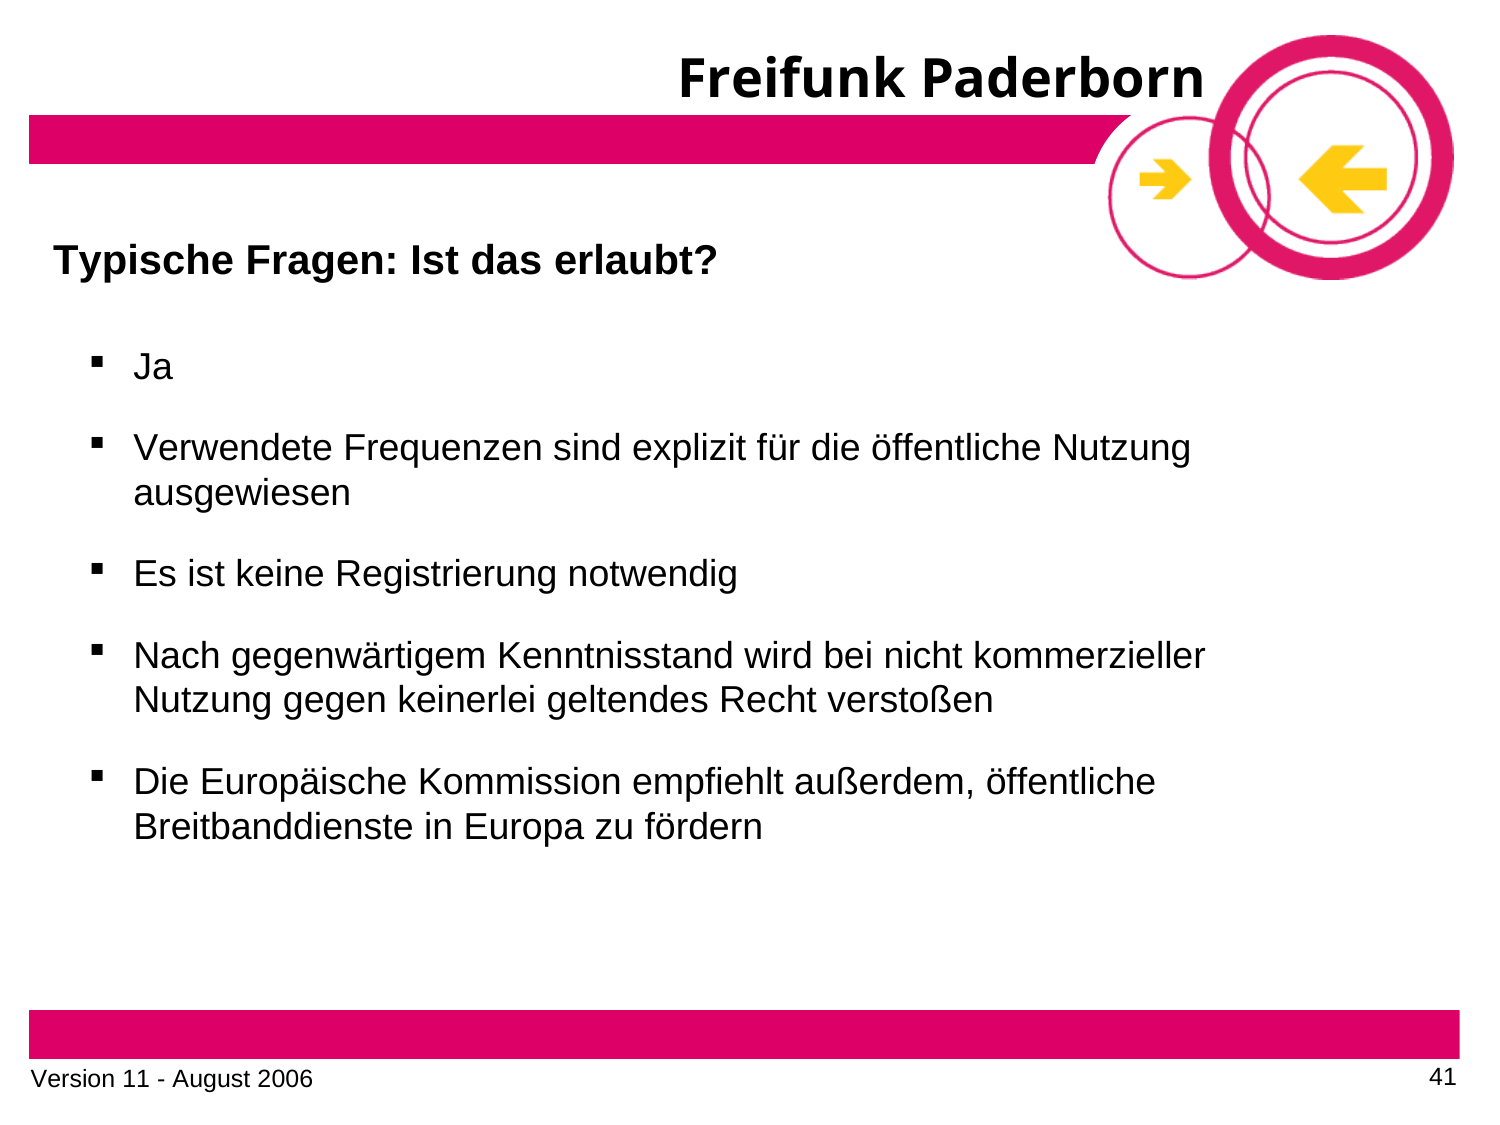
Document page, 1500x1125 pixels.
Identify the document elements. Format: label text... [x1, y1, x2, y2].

picture [1107, 35, 1454, 280]
text_box Ja Verwendete Frequenzen sind explizit für die öffentliche Nutzung ausgewiesen Es ist keine Registrierung notwendig Nach gegenwärtigem Kenntnisstand wird bei nicht kommerzieller Nutzung gegen keinerlei geltendes Recht verstoßen Die Europäische Kommission empfiehlt außerdem, öffentliche Breitbanddienste in Europa zu fördern [59, 342, 1288, 980]
text_box Typische Fragen: Ist das erlaubt? [53, 233, 1046, 313]
